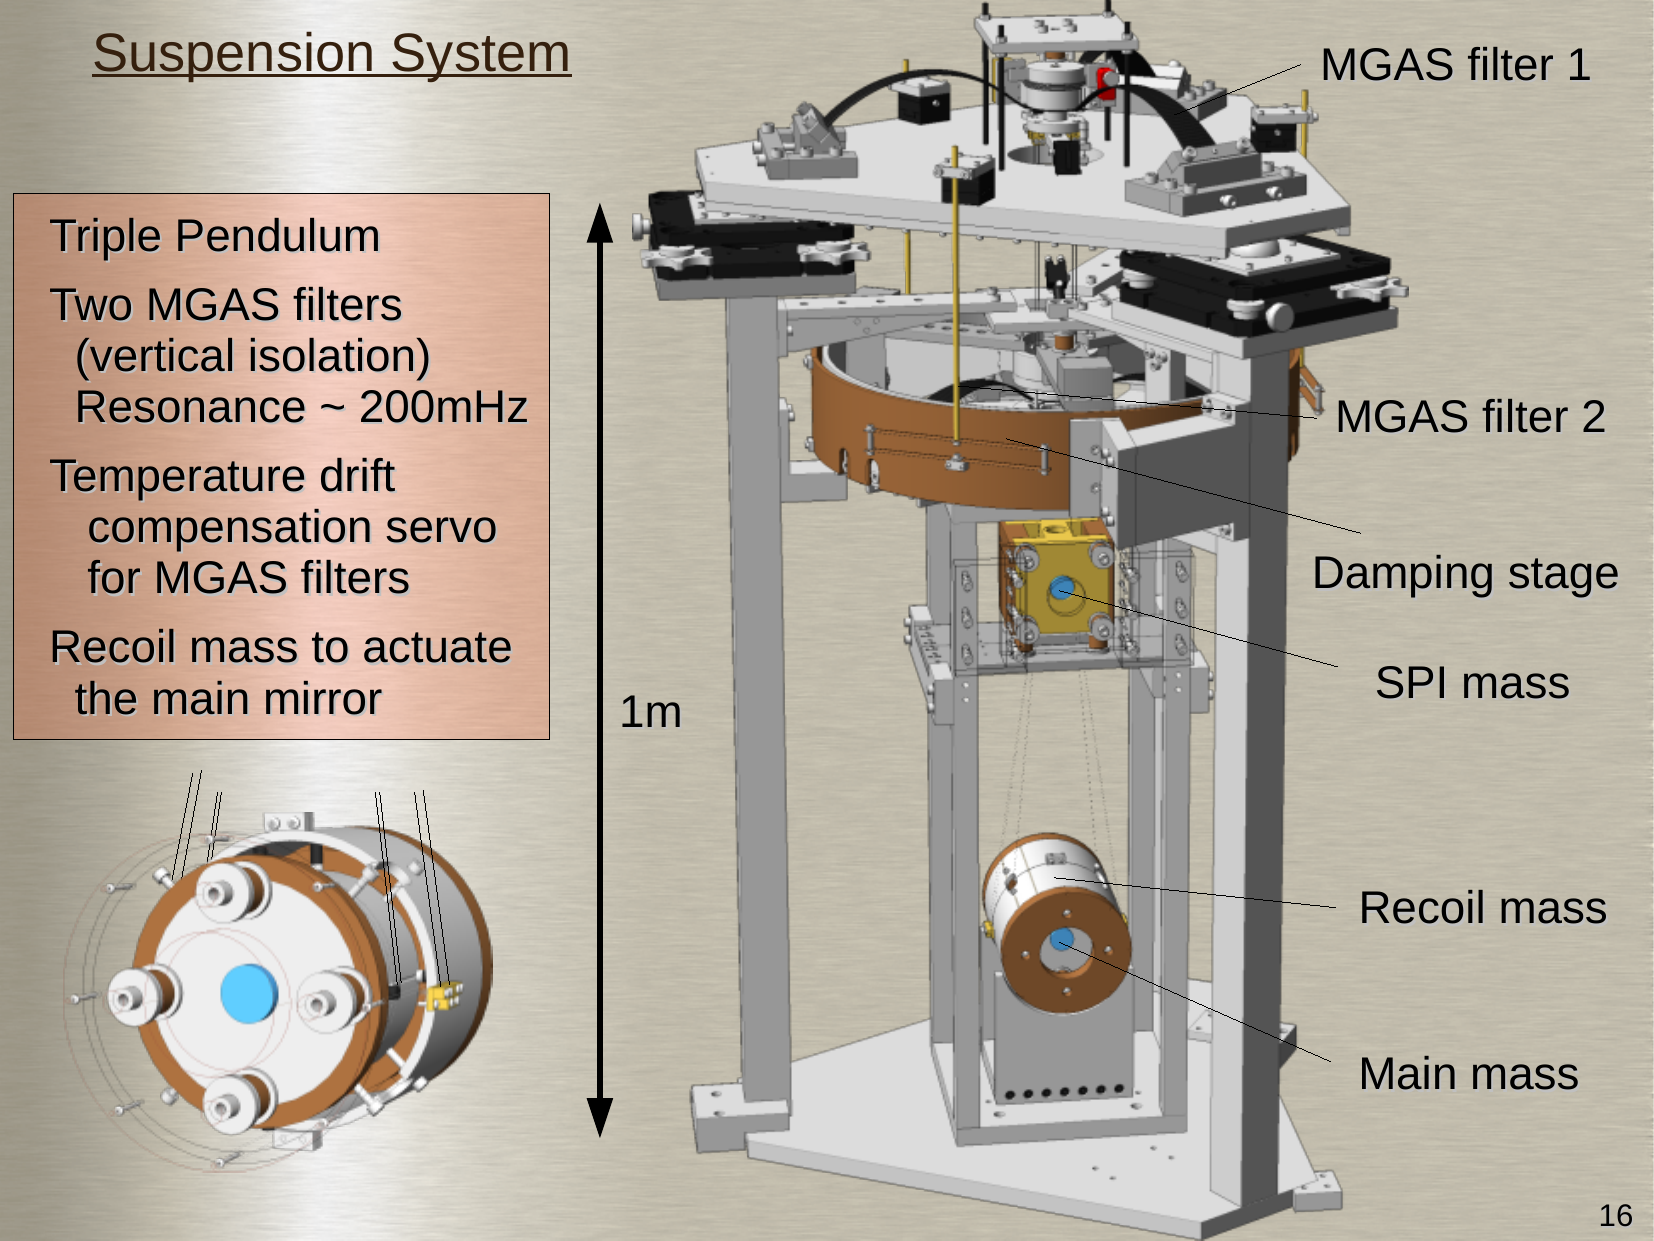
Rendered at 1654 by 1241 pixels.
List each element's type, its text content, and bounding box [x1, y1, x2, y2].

picture [0, 0, 1654, 1241]
text_box Main mass [1343, 1041, 1595, 1108]
text_box MGAS filter 1 [1305, 31, 1608, 99]
text_box 1m [604, 678, 705, 750]
text_box Triple Pendulum Two MGAS filters (vertical isolation) Resonance ~ 200mHz Temperature drift compensation servo for MGAS filters Recoil mass to actuate the main mirror [34, 202, 558, 732]
text_box MGAS filter 2 [1320, 383, 1623, 450]
text_box Suspension System [77, 14, 588, 91]
text_box Recoil mass [1343, 874, 1624, 942]
text_box Damping stage [1297, 540, 1636, 607]
text_box [13, 193, 550, 740]
text_box SPI mass [1359, 649, 1586, 716]
